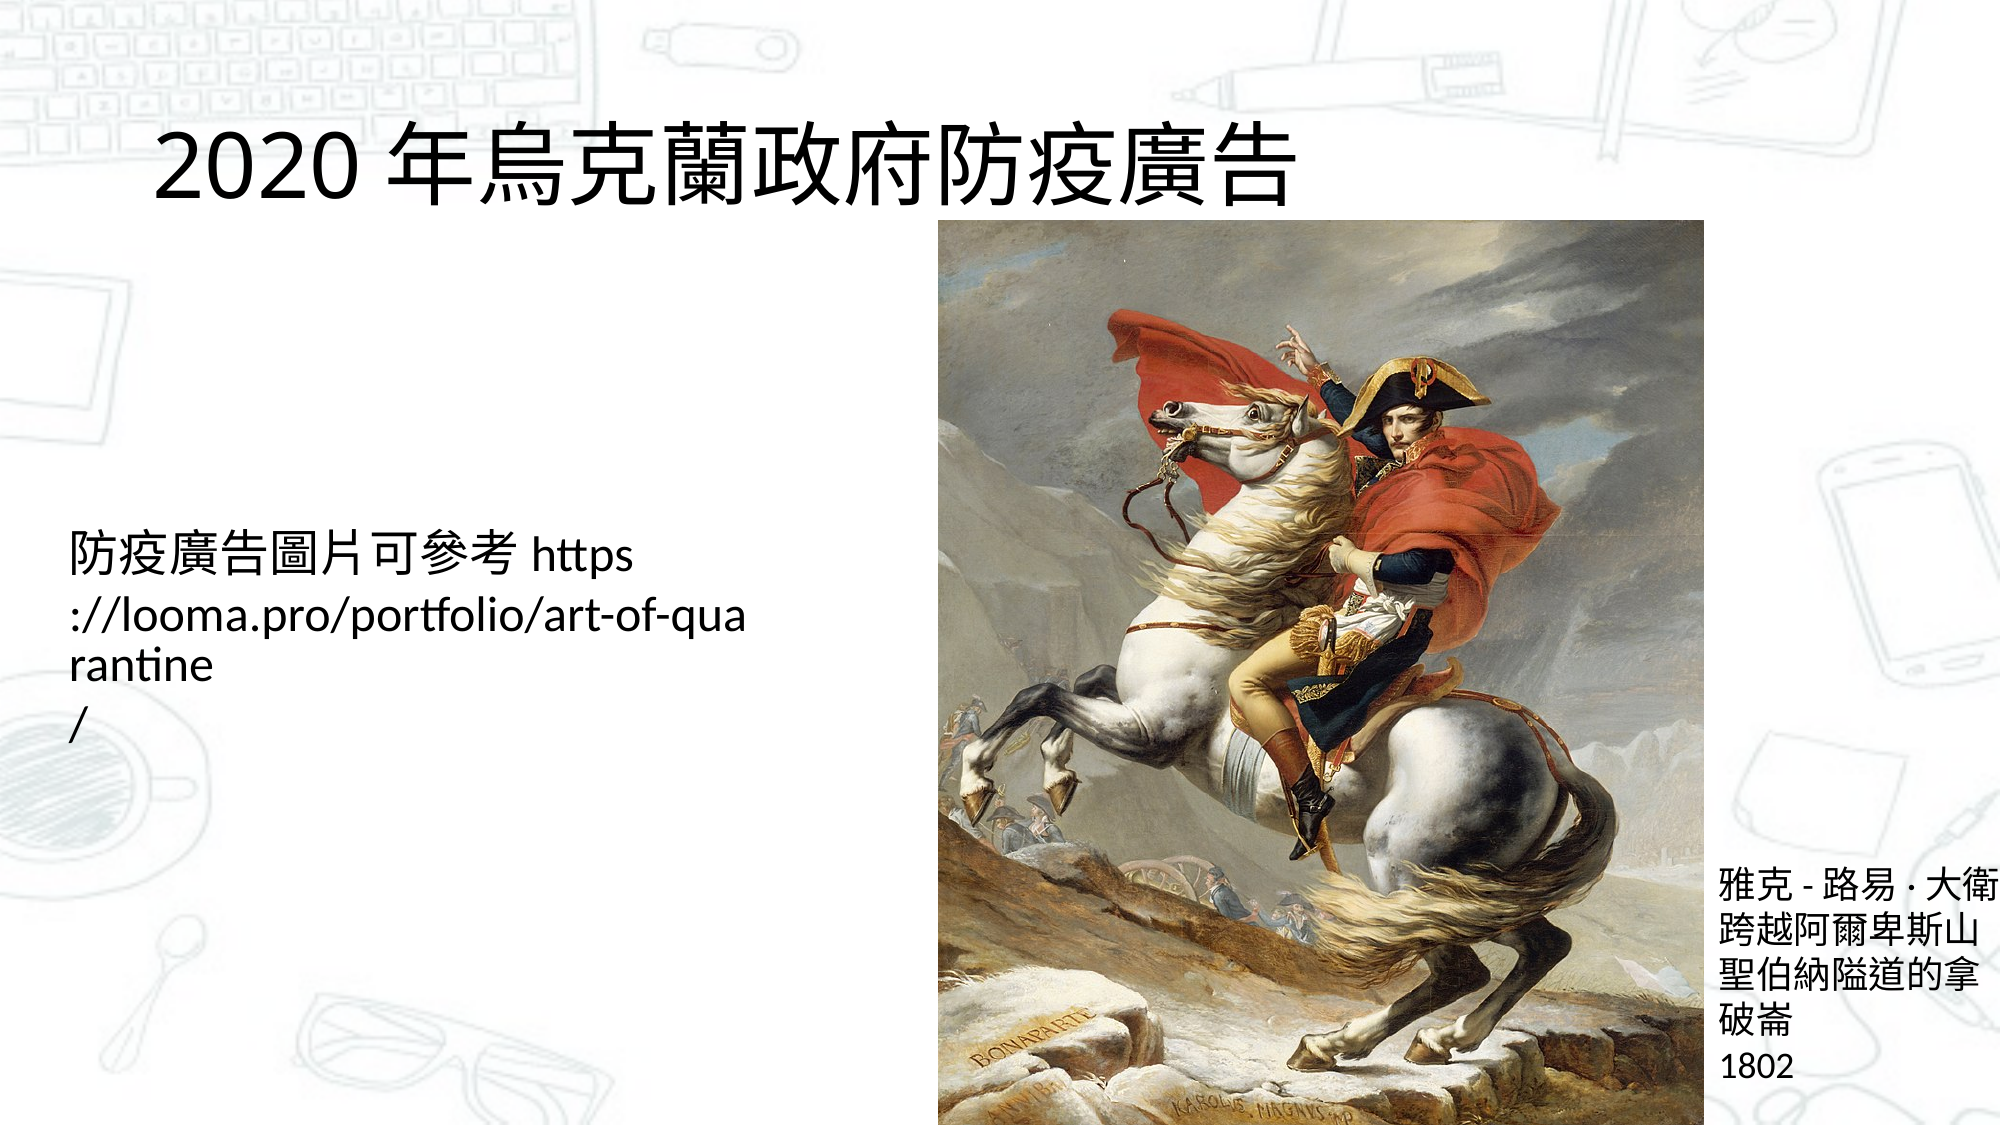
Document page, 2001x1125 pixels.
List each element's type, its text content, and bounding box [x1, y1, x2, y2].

picture [938, 220, 1704, 1125]
text_box 防疫廣告圖片可參考https://looma.pro/portfolio/art-of-quarantine/ [54, 514, 776, 709]
text_box 雅克-路易·大衛 跨越阿爾卑斯山聖伯納隘道的拿破崙 1802 [1703, 853, 2000, 1093]
title 2020年烏克蘭政府防疫廣告 [137, 59, 1863, 278]
